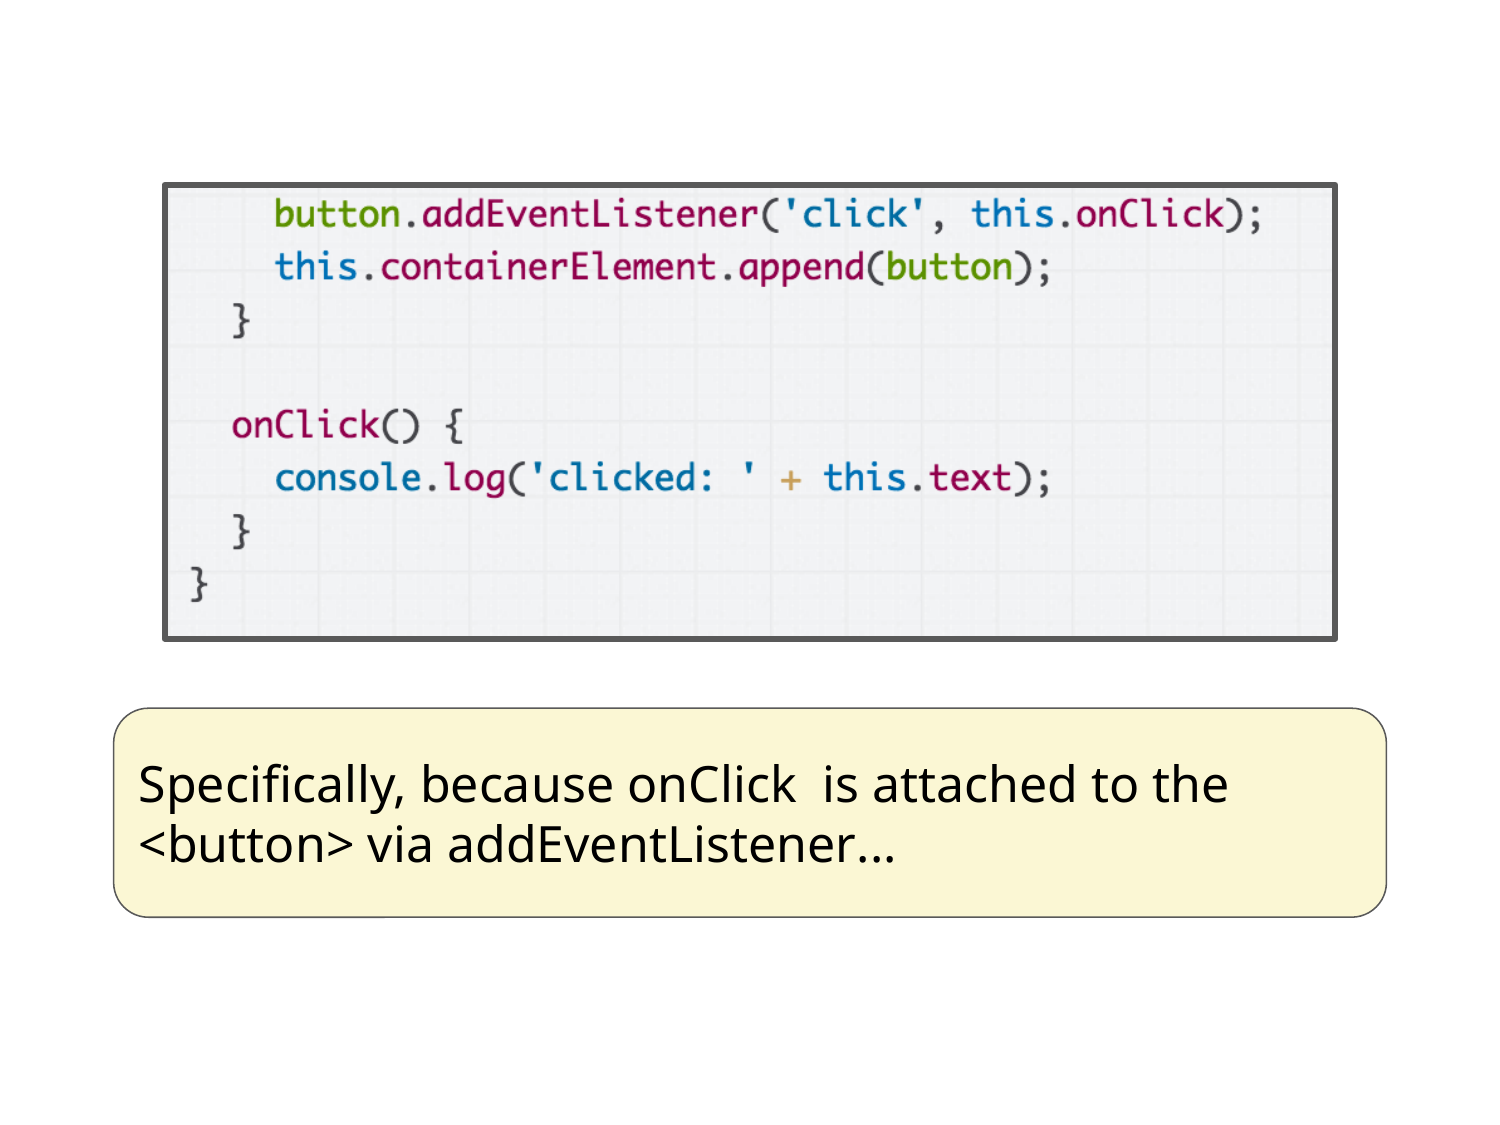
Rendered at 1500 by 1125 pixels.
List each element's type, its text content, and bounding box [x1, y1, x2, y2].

picture [167, 187, 1333, 636]
text_box Specifically, because onClick is attached to the <button> via addEventListener... [113, 708, 1387, 918]
